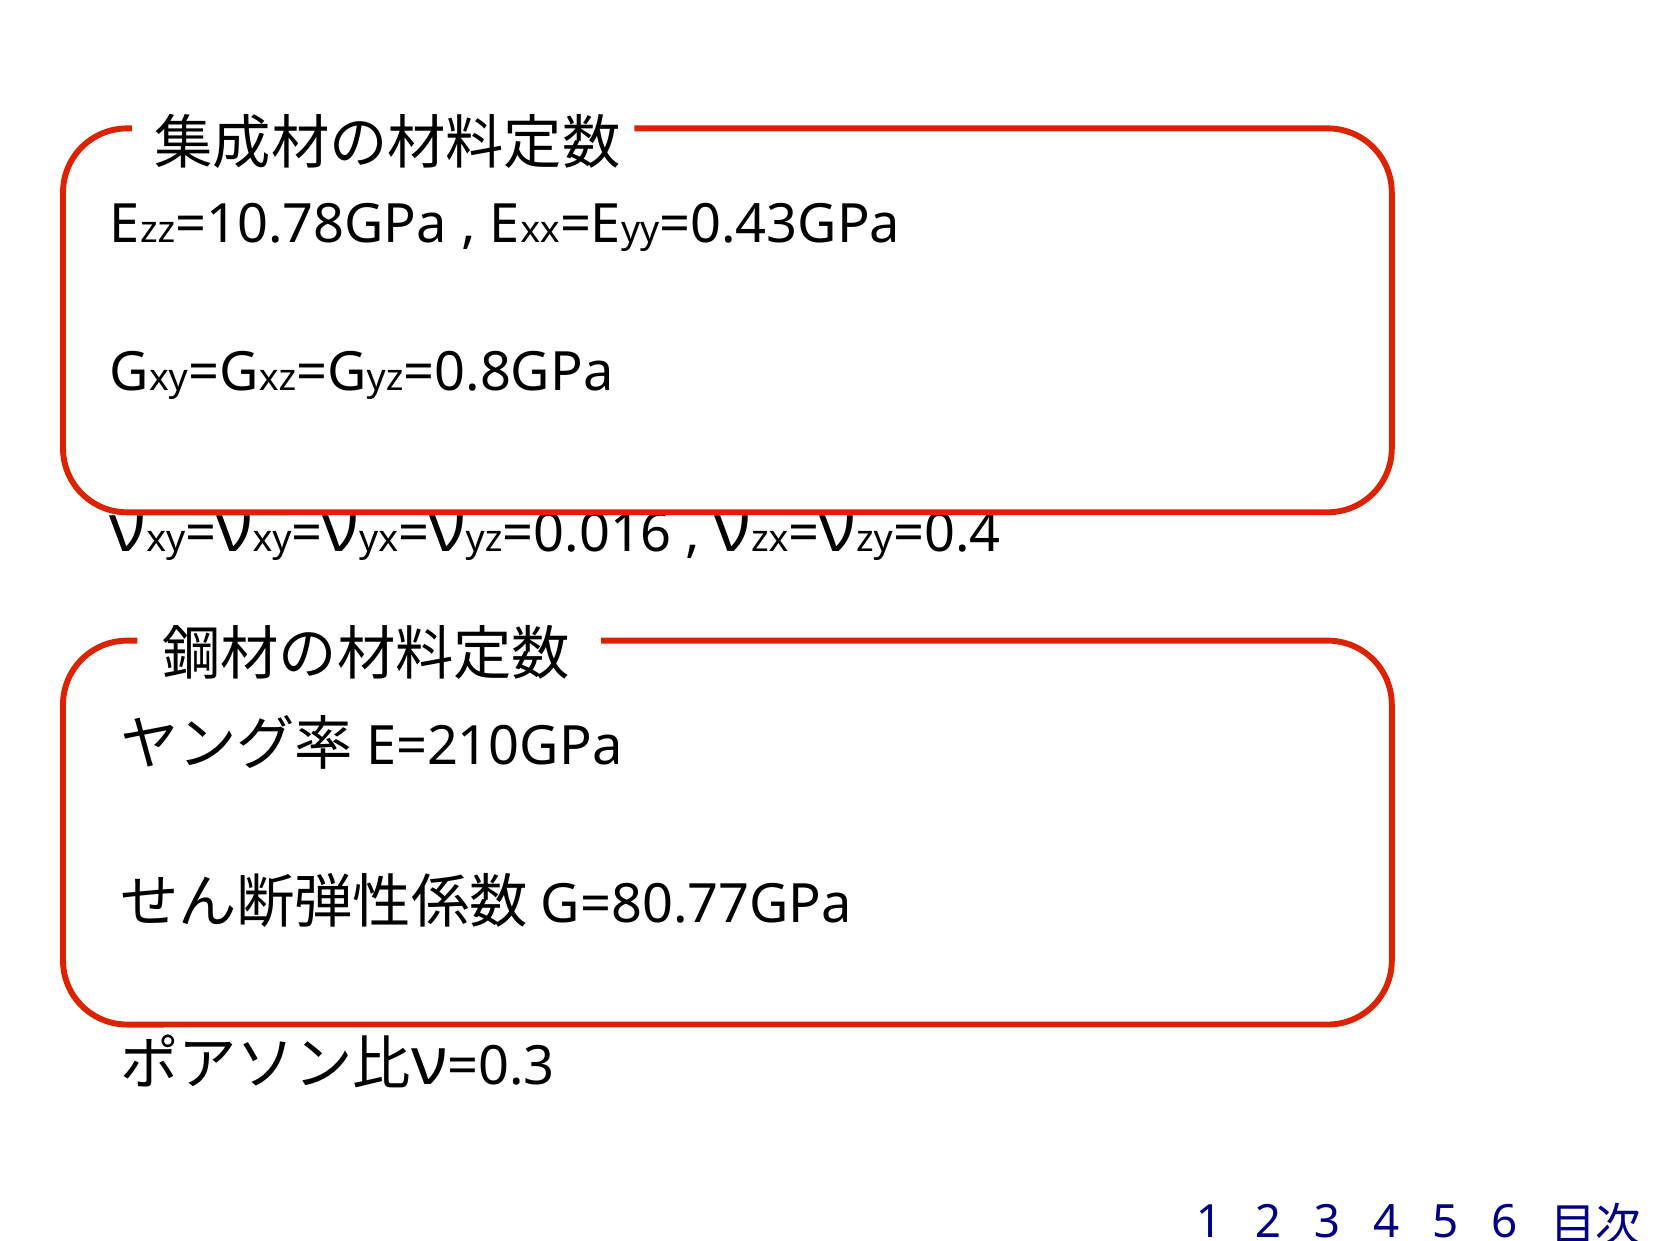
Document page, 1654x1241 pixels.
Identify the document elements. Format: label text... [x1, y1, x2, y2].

text_box 4 [1359, 1181, 1417, 1241]
text_box 鋼材の材料定数 [147, 599, 684, 678]
text_box 集成材の材料定数 [139, 88, 672, 167]
text_box Ezz=10.78GPa , Exx=Eyy=0.43GPa Gxy=Gxz=Gyz=0.8GPa νxy=νxy=νyx=νyz=0.016 , νzx=νzy=0.4 [1368, 177, 1447, 503]
text_box [137, 625, 147, 655]
text_box 目次 [1565, 1181, 1654, 1241]
text_box 2 [1240, 1181, 1359, 1241]
text_box 6 [1476, 1181, 1565, 1241]
text_box 1 [1181, 1181, 1240, 1241]
text_box [132, 113, 139, 143]
text_box 5 [1417, 1181, 1476, 1241]
text_box Ezz=10.78GPa , Exx=Eyy=0.43GPa Gxy=Gxz=Gyz=0.8GPa νxy=νxy=νyx=νyz=0.016 , νzx=νzy=0.4 [94, 177, 1388, 503]
text_box ヤング率 E=210GPa せん断弾性係数 G=80.77GPa ポアソン比ν=0.3 [105, 689, 1458, 987]
